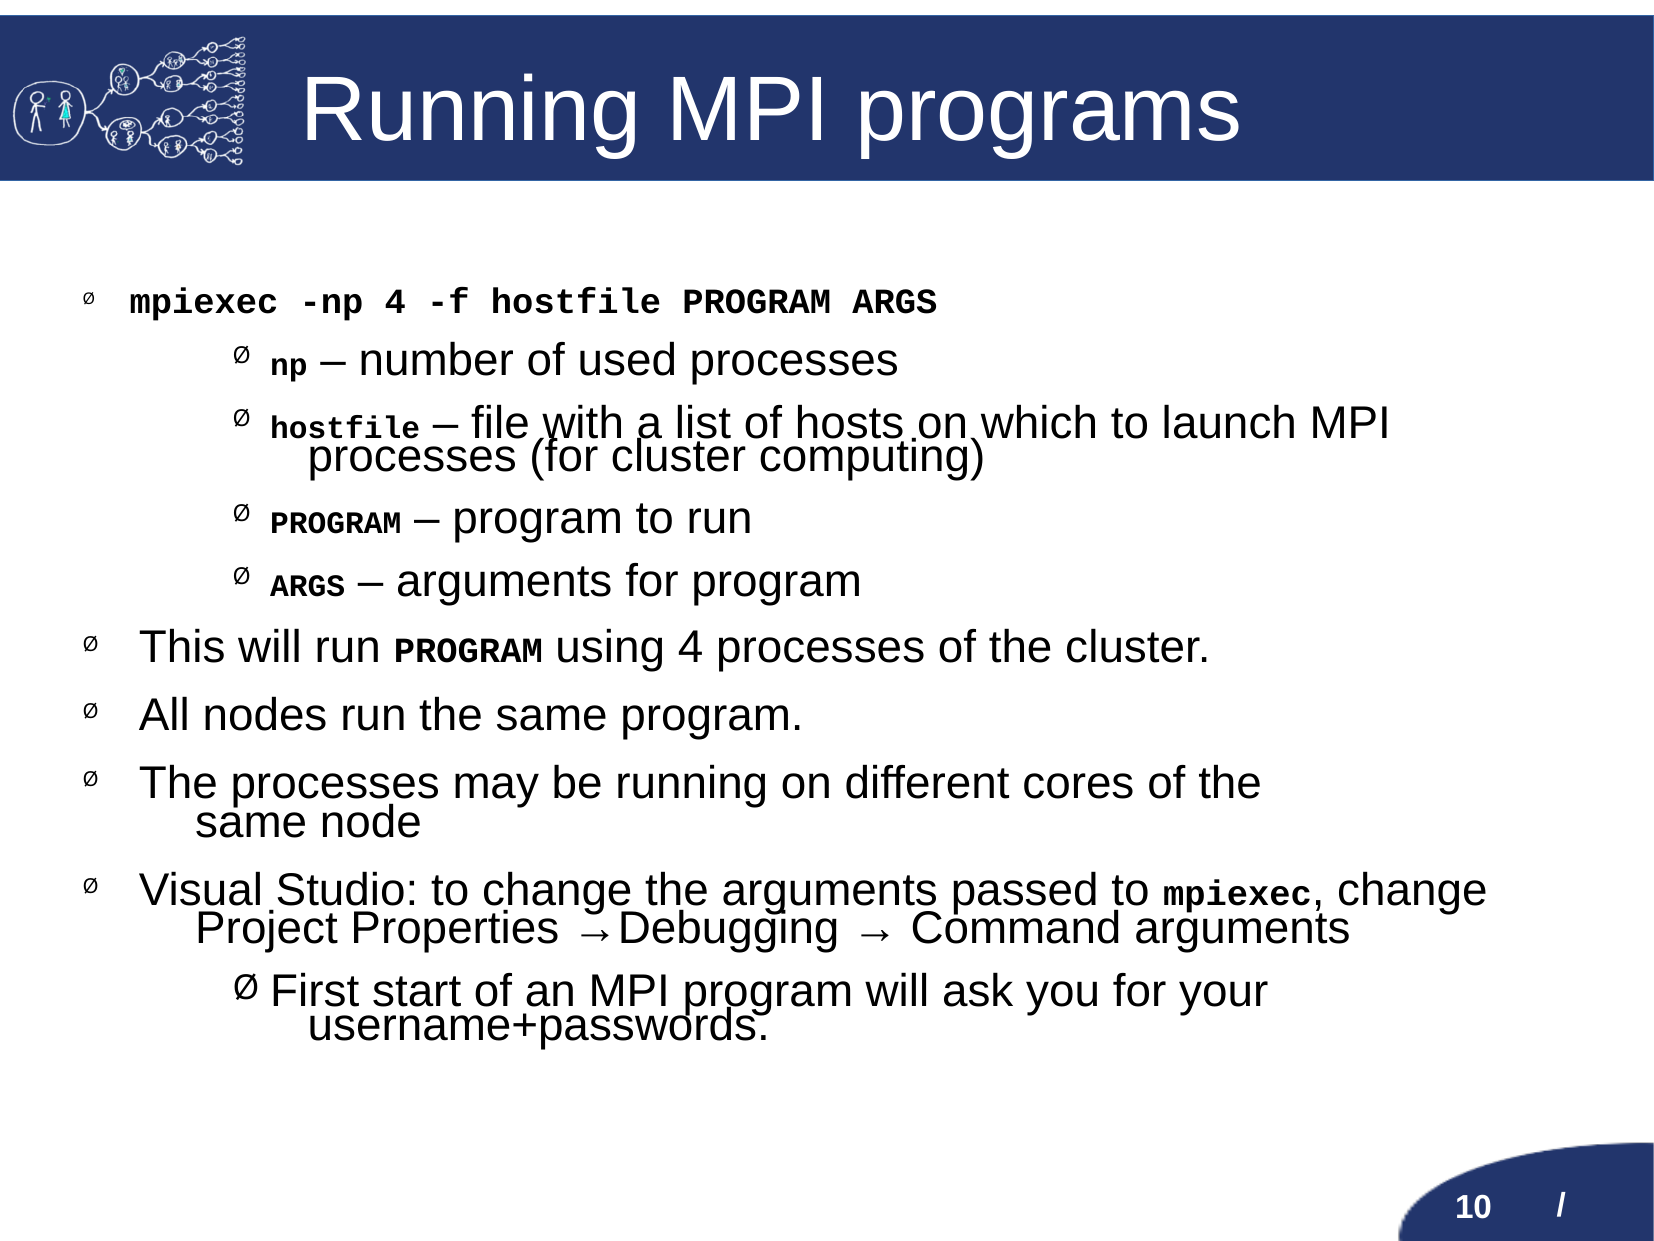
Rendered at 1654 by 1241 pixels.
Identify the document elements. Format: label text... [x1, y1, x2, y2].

title Running MPI programs [300, 48, 1571, 152]
list mpiexec -np 4 -f hostfile PROGRAM ARGS np – number of used processes hostfile – file with a list of hosts on which to launch MPI processes (for cluster computing) PROGRAM – program to run ARGS – arguments for program This will run PROGRAM using 4 processes of the cluster. All nodes run the same program. The processes may be running on different cores of the same node Visual Studio: to change the arguments passed to mpiexec, change Project Properties →Debugging → Command arguments First start of an MPI program will ask you for your username+passwords. [82, 290, 1571, 1096]
text_box [1455, 1185, 1546, 1226]
